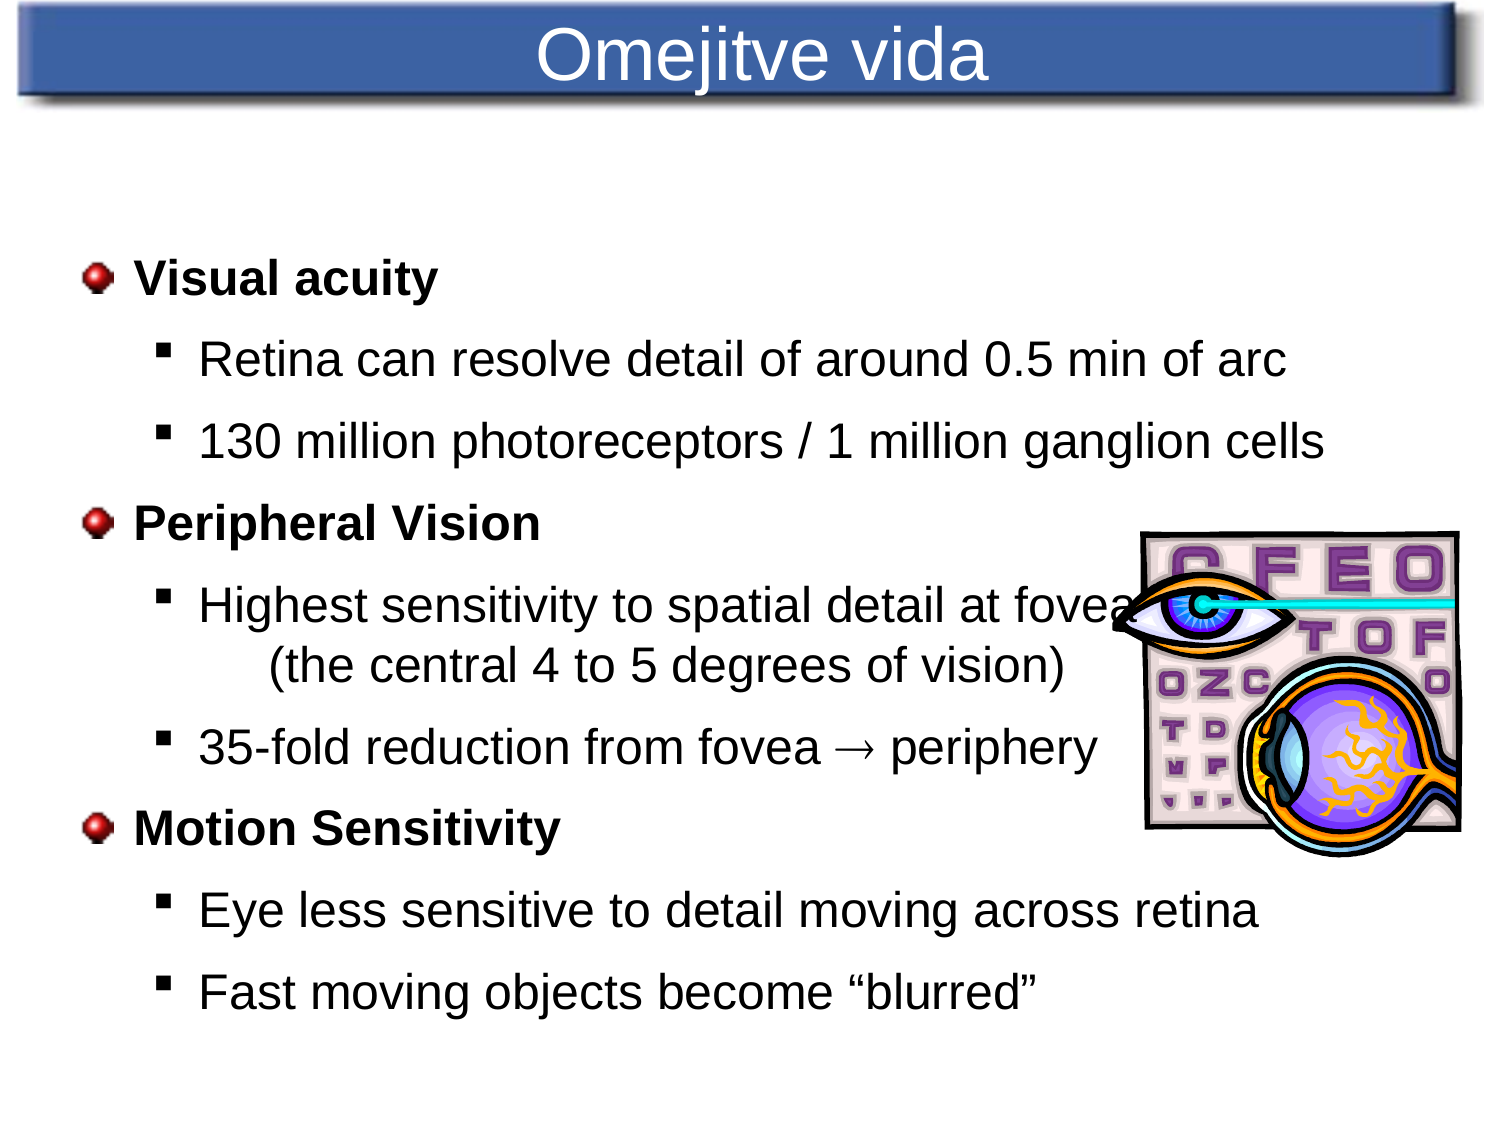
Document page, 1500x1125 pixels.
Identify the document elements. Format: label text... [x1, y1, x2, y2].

list Visual acuity Retina can resolve detail of around 0.5 min of arc 130 million photoreceptors / 1 million ganglion cells Peripheral Vision Highest sensitivity to spatial detail at fovea (the central 4 to 5 degrees of vision) 35-fold reduction from fovea  periphery Motion Sensitivity Eye less sensitive to detail moving across retina Fast moving objects become “blurred” [62, 237, 1388, 1088]
picture [1388, 525, 1468, 864]
picture [16, 0, 1484, 113]
title Omejitve vida [24, 0, 1500, 103]
